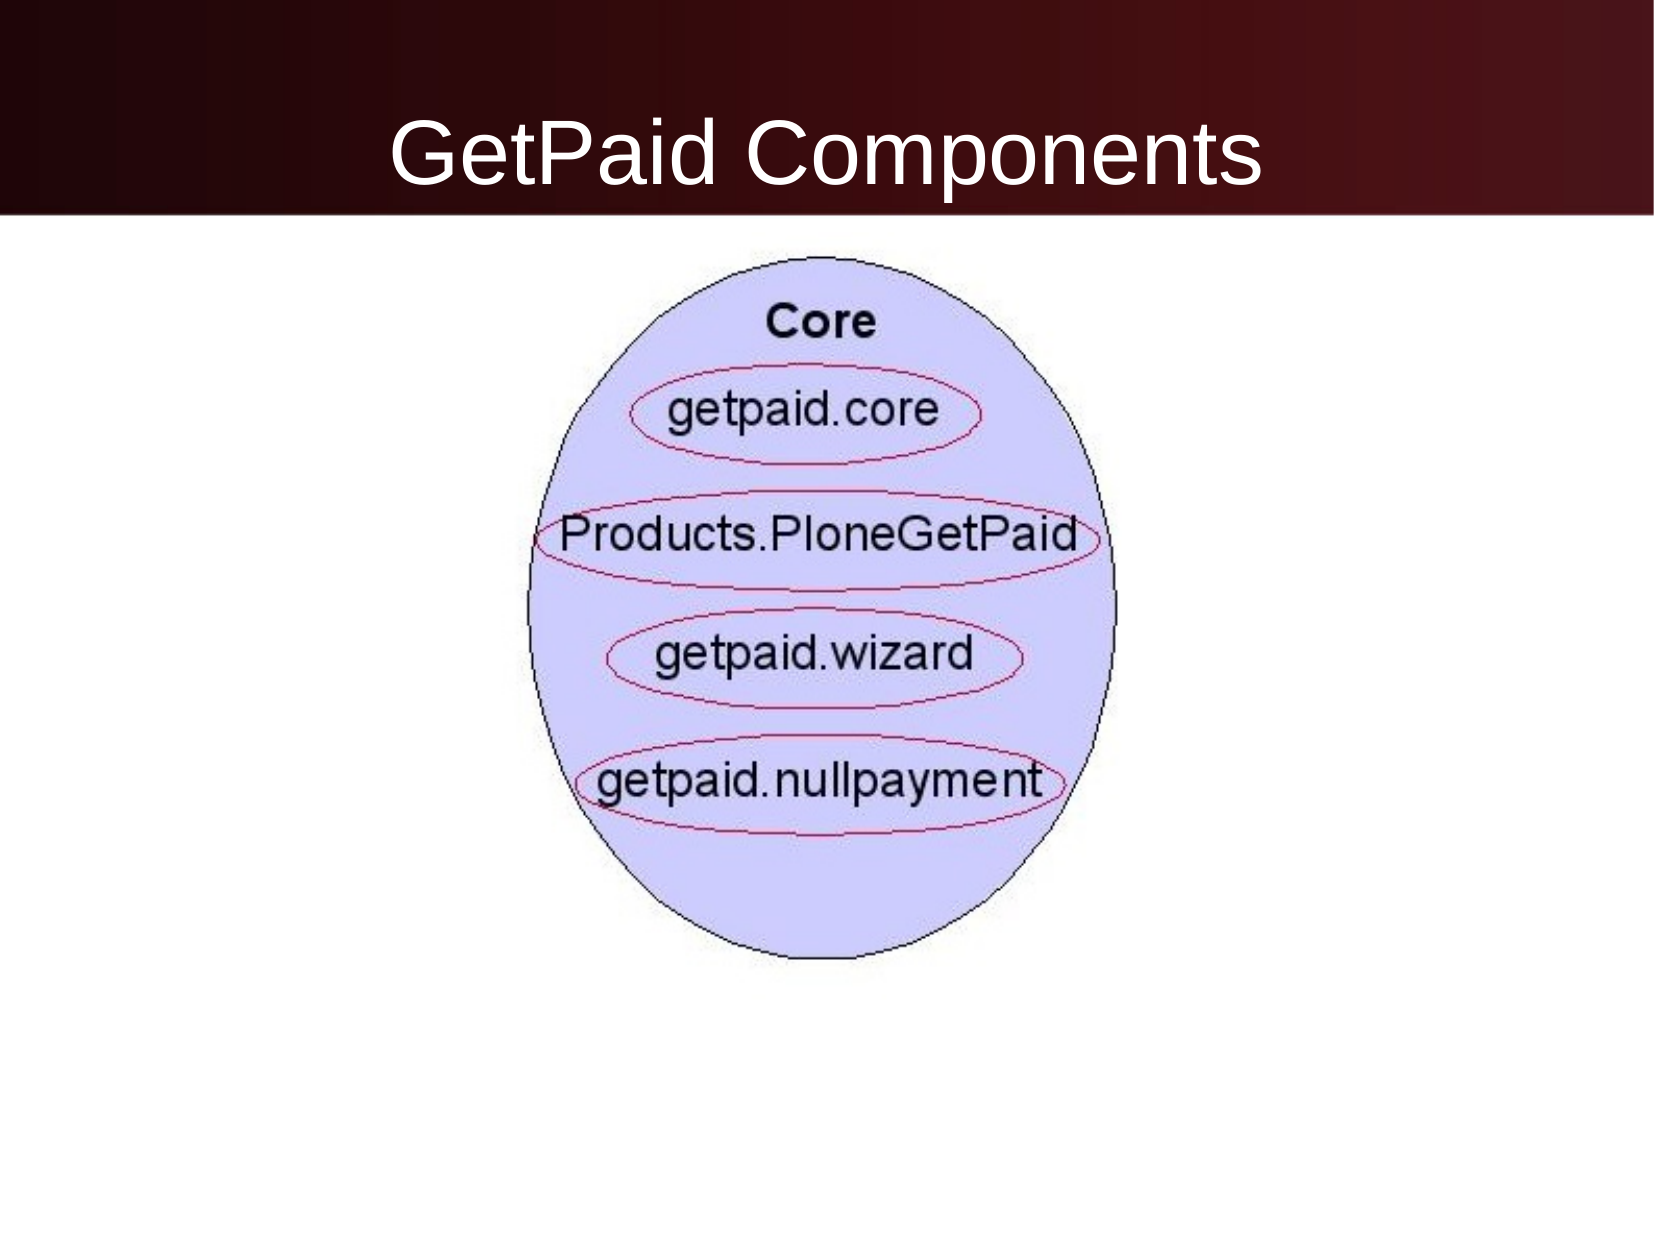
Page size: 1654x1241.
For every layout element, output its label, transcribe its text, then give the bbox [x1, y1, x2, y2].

picture [0, 0, 1654, 1241]
title GetPaid Components [82, 49, 1571, 257]
